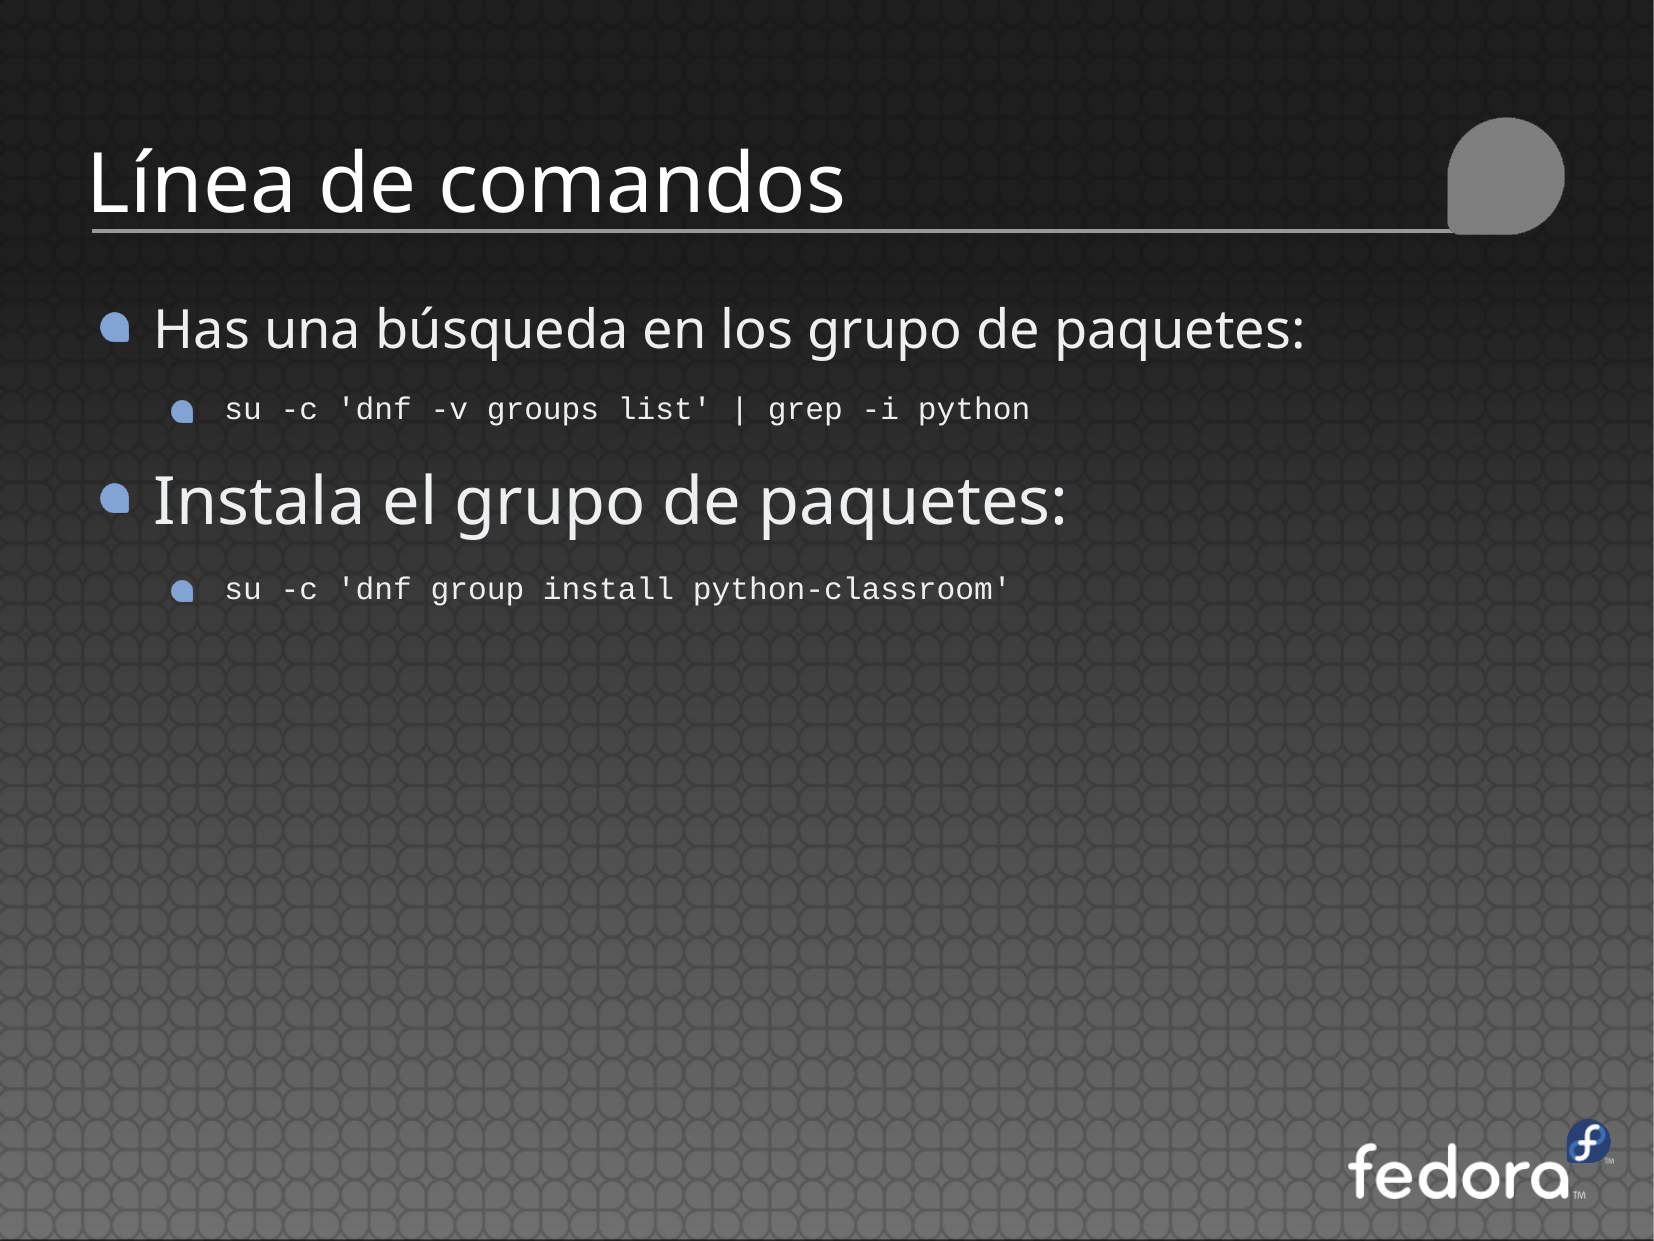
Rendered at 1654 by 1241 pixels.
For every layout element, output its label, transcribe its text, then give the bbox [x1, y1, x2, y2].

list Has una búsqueda en los grupo de paquetes: su -c 'dnf -v groups list' | grep -i python Instala el grupo de paquetes: su -c 'dnf group install python-classroom' [82, 290, 1571, 1194]
picture [0, 0, 1654, 1241]
title Línea de comandos [86, 112, 1576, 249]
